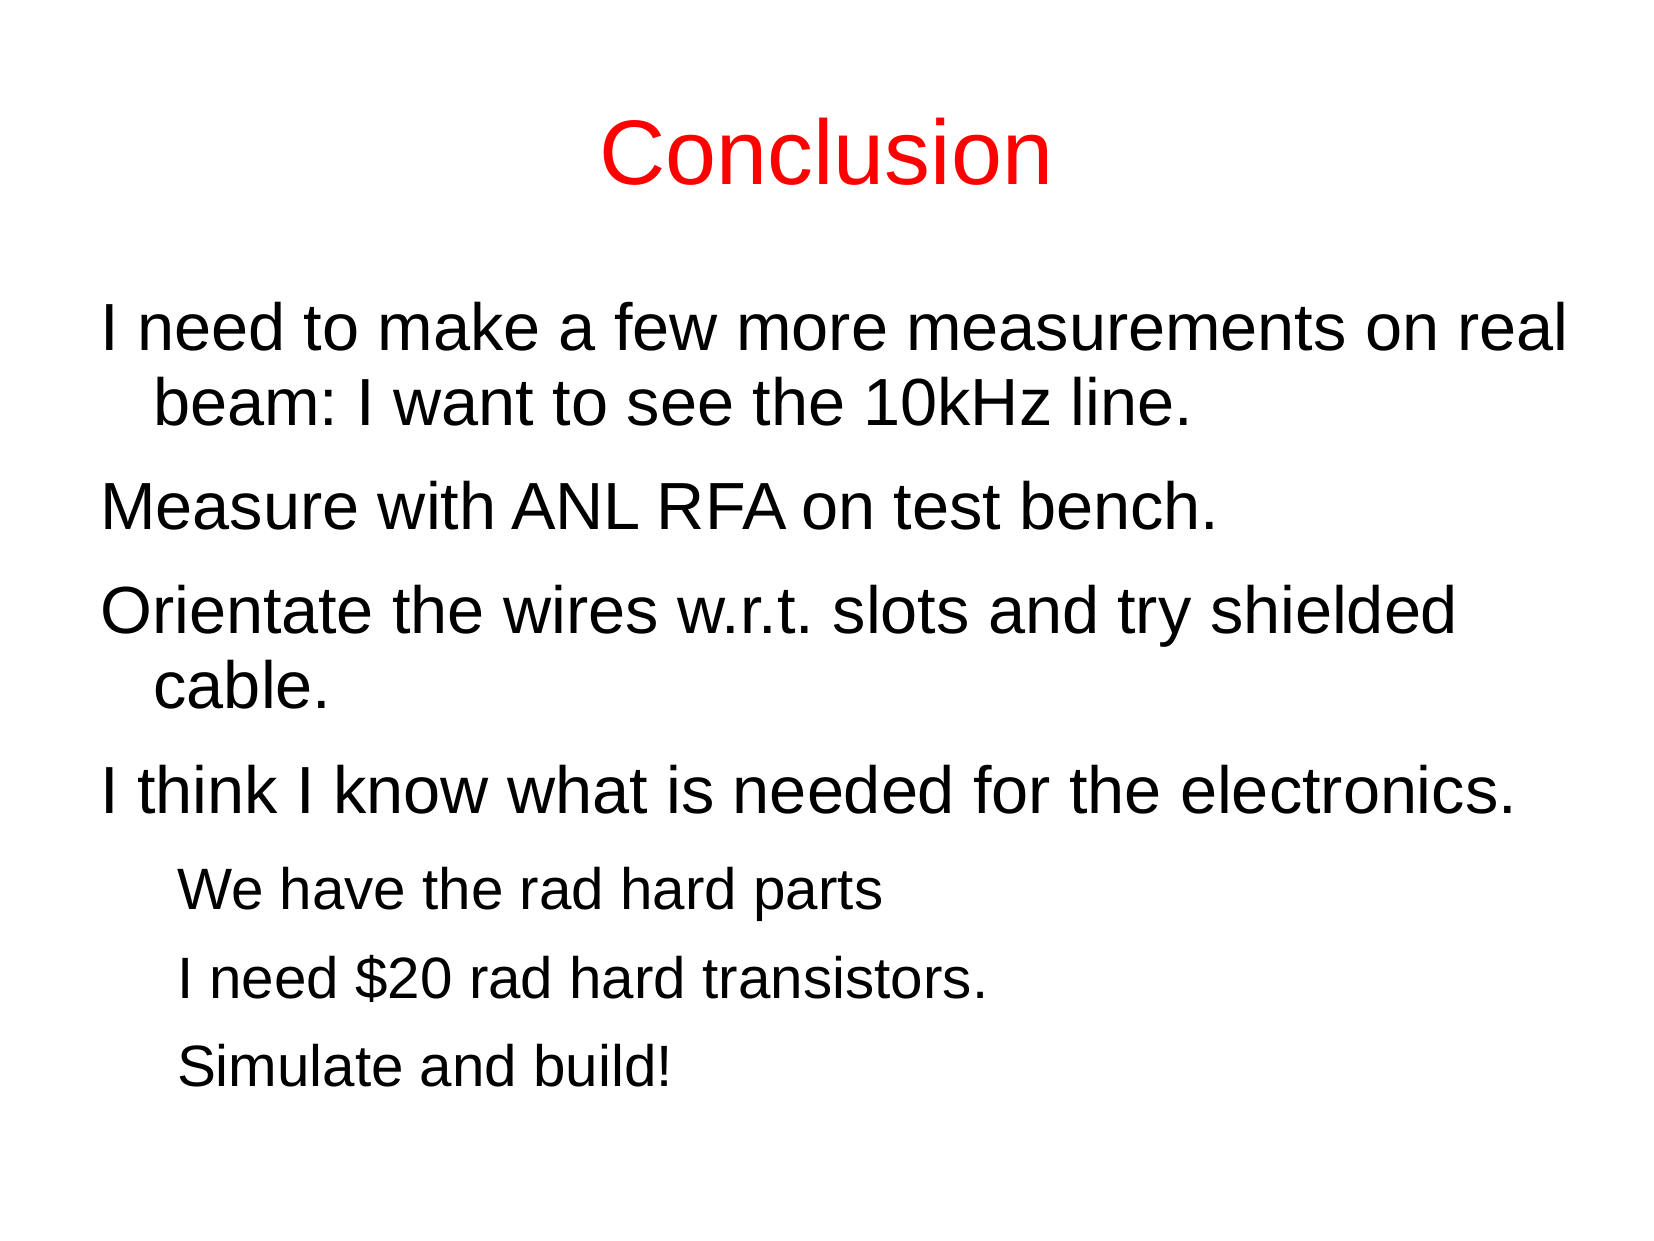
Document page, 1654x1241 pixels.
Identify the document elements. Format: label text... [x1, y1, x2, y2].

list I need to make a few more measurements on real beam: I want to see the 10kHz line. Measure with ANL RFA on test bench. Orientate the wires w.r.t. slots and try shielded cable. I think I know what is needed for the electronics. We have the rad hard parts I need $20 rad hard transistors. Simulate and build! [82, 290, 1571, 1174]
title Conclusion [82, 49, 1571, 257]
